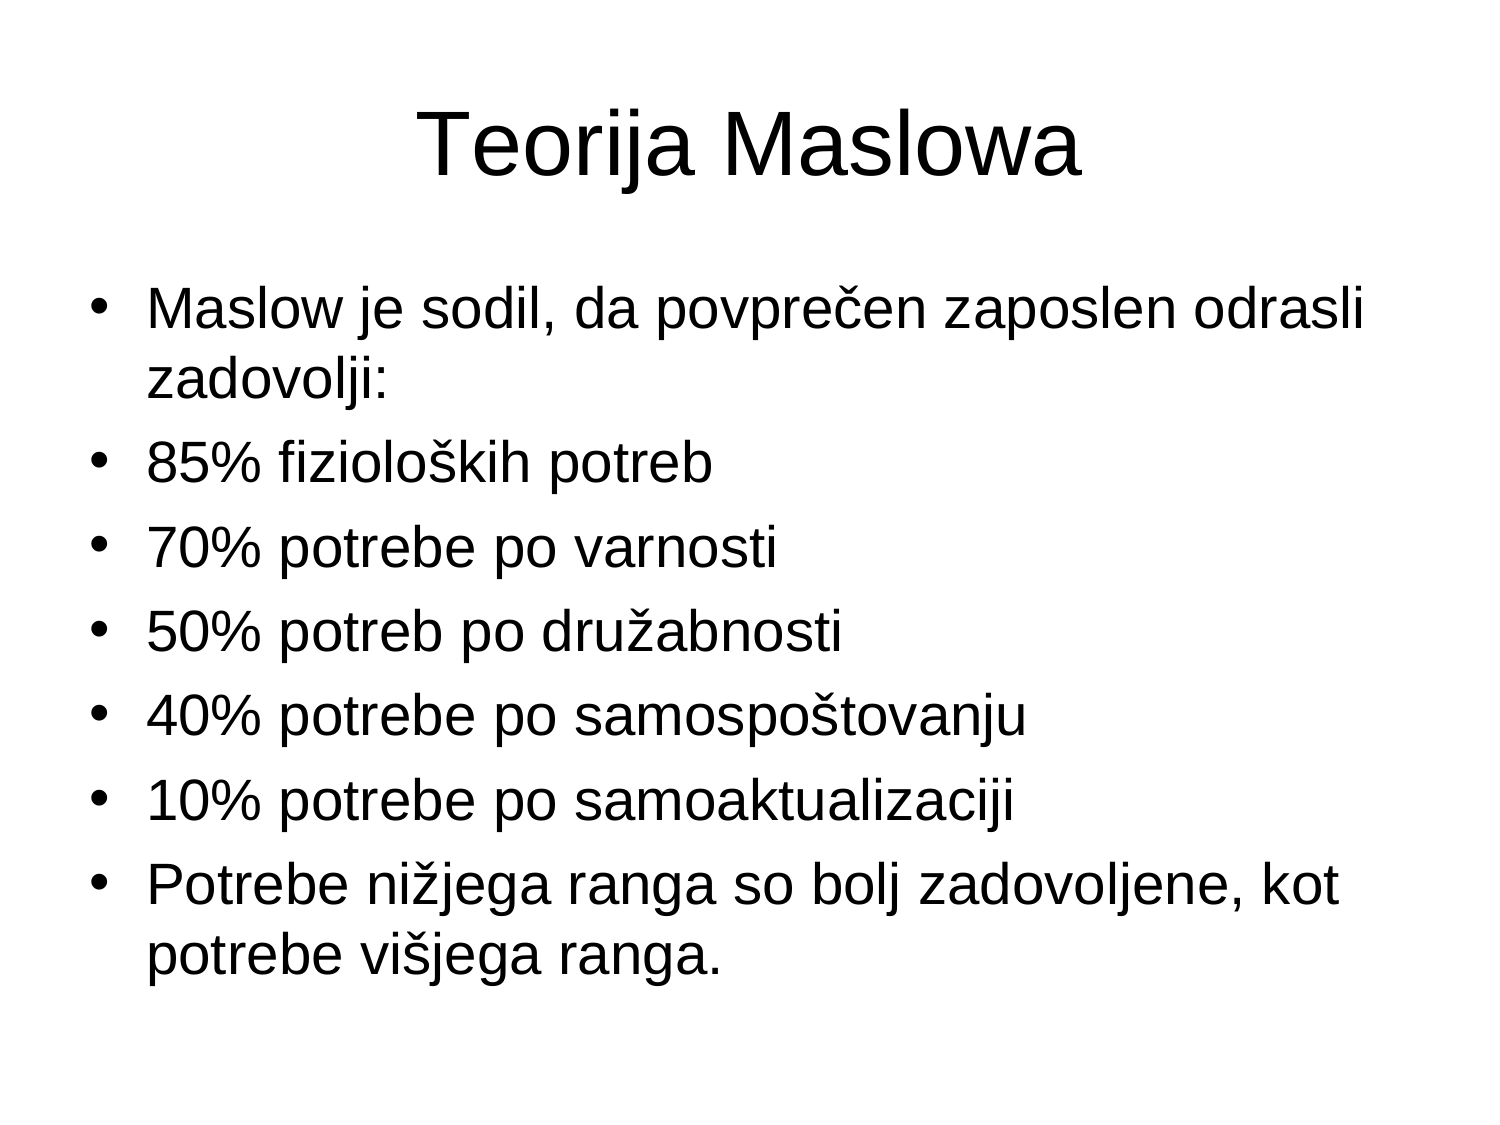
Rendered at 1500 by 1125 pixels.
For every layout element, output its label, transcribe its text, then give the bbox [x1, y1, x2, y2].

title Teorija Maslowa [75, 45, 1426, 233]
list Maslow je sodil, da povprečen zaposlen odrasli zadovolji: 85% fizioloških potreb 70% potrebe po varnosti 50% potreb po družabnosti 40% potrebe po samospoštovanju 10% potrebe po samoaktualizaciji Potrebe nižjega ranga so bolj zadovoljene, kot potrebe višjega ranga. [75, 262, 1426, 1006]
